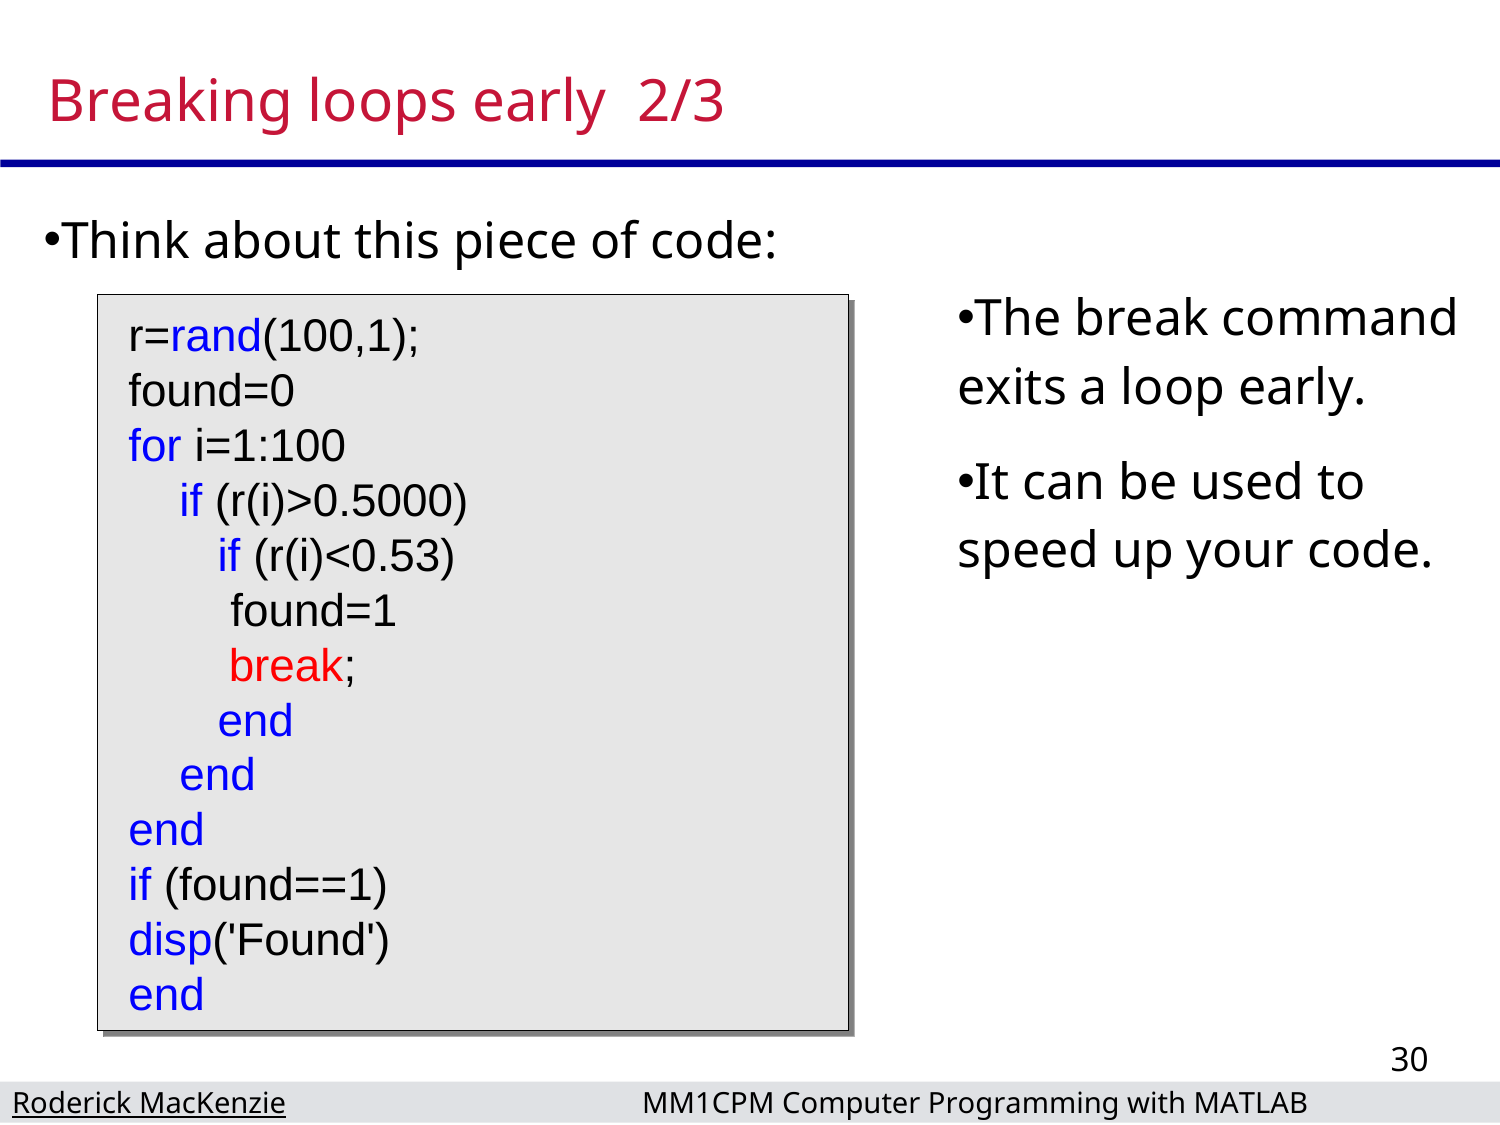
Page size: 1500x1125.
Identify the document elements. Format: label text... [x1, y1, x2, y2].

text_box <number> [1375, 1030, 1500, 1101]
title Breaking loops early 2/3 [33, 46, 1271, 152]
text_box The break command exits a loop early. It can be used to speed up your code. [957, 282, 1476, 601]
text_box Think about this piece of code: [28, 200, 1421, 423]
text_box r=rand(100,1); found=0 for i=1:100 if (r(i)>0.5000) if (r(i)<0.53) found=1 break; end end end if (found==1) disp('Found') end [97, 423, 849, 1031]
